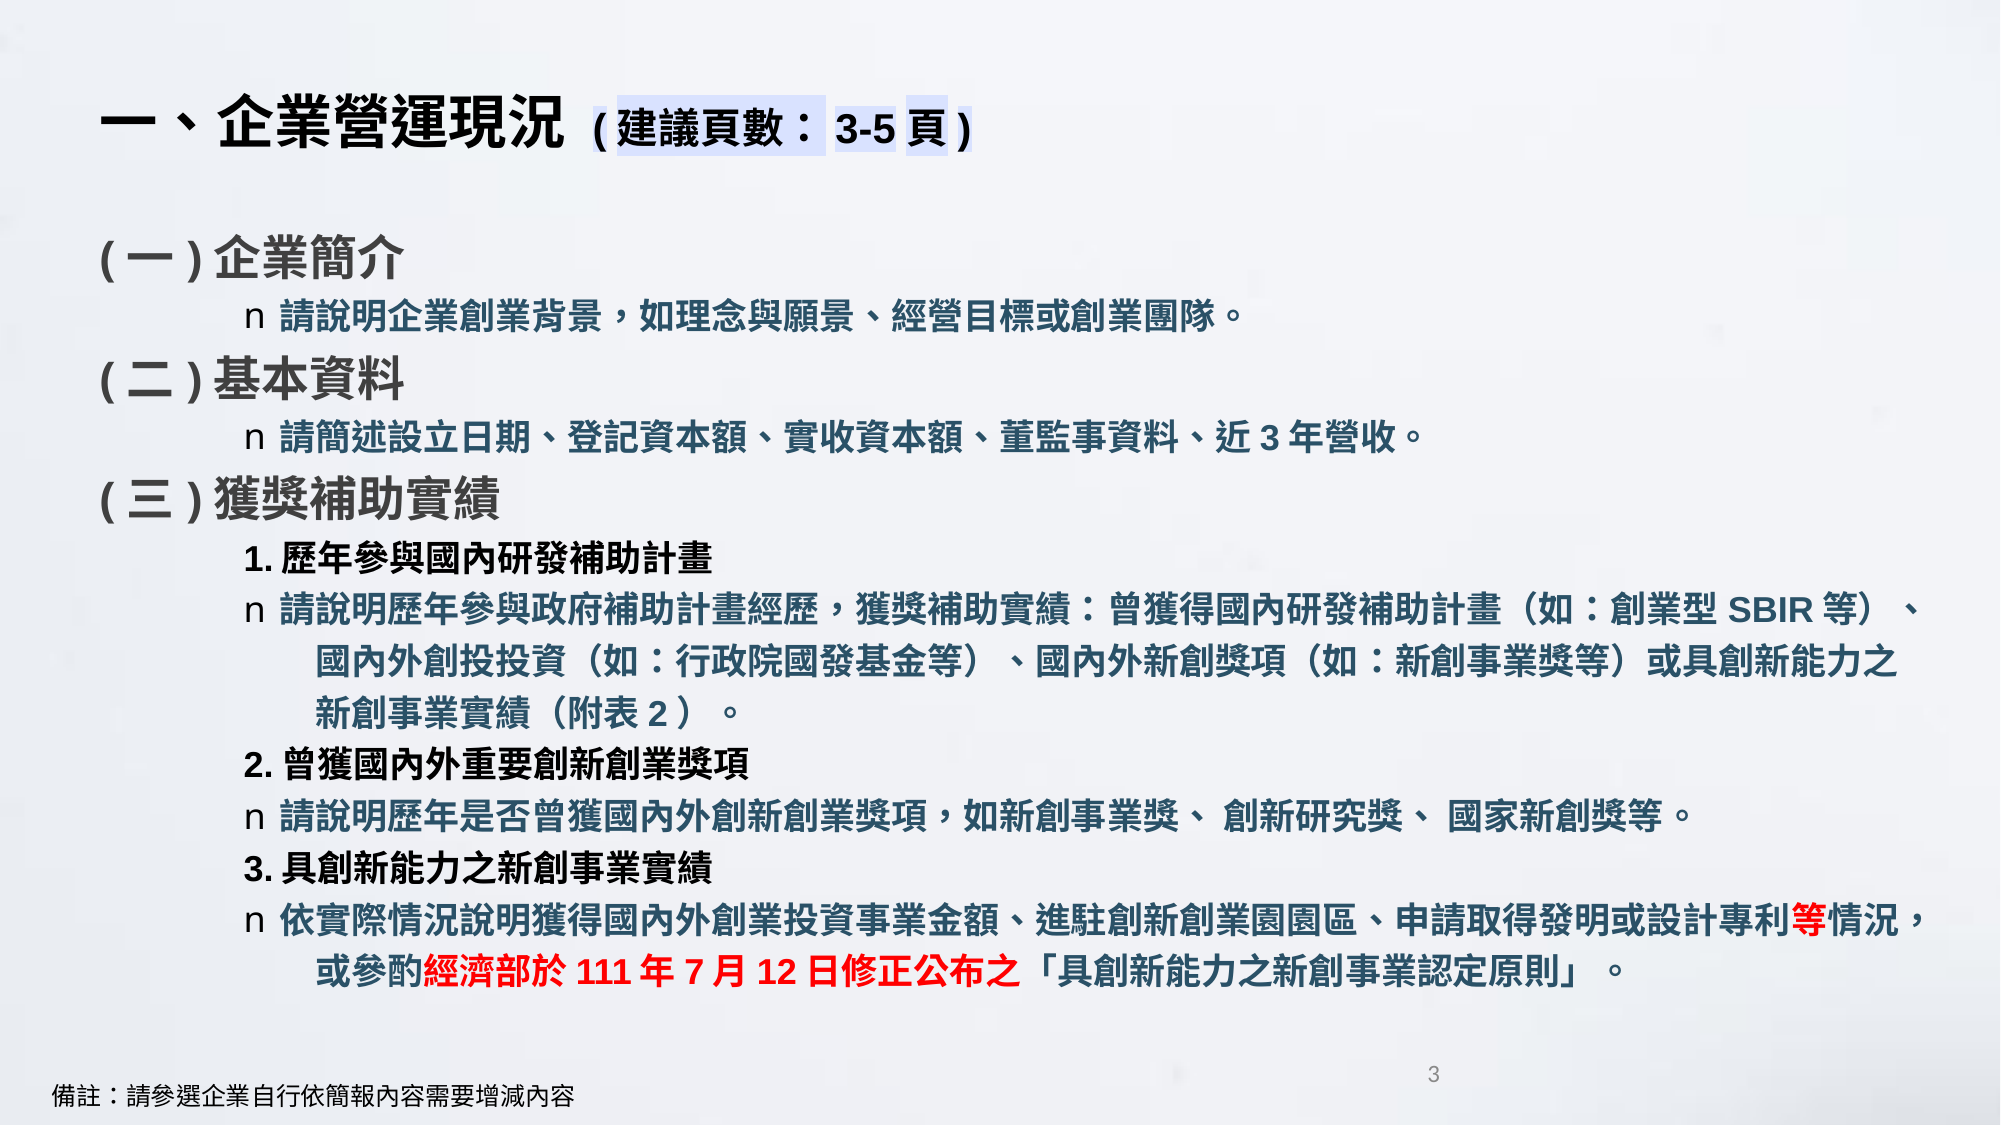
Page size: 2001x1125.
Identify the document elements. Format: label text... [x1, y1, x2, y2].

title 一、企業營運現況 (建議頁數：3-5頁) [84, 58, 1916, 191]
list (一)企業簡介 請說明企業創業背景，如理念與願景、經營目標或創業團隊。 (二)基本資料 請簡述設立日期、登記資本額、實收資本額、董監事資料、近3年營收。 (三)獲獎補助實績 1.歷年參與國內研發補助計畫 請說明歷年參與政府補助計畫經歷，獲獎補助實績：曾獲得國內研發補助計畫（如：創業型SBIR等）、國內外創投投資（如：行政院國發基金等）、國內外新創獎項（如：新創事業獎等）或具創新能力之新創事業實績（附表2）。 2.曾獲國內外重要創新創業獎項 請說明歷年是否曾獲國內外創新創業獎項，如新創事業獎、 創新研究獎、 國家新創獎等。 3.具創新能力之新創事業實績 依實際情況說明獲得國內外創業投資事業金額、進駐創新創業園園區、申請取得發明或設計專利等情況，或參酌經濟部於111年7月12日修正公布之「具創新能力之新創事業認定原則」。 [84, 208, 1916, 1000]
text_box 3 [1412, 1042, 1863, 1103]
text_box 備註：請參選企業自行依簡報內容需要增減內容 [36, 1072, 637, 1119]
